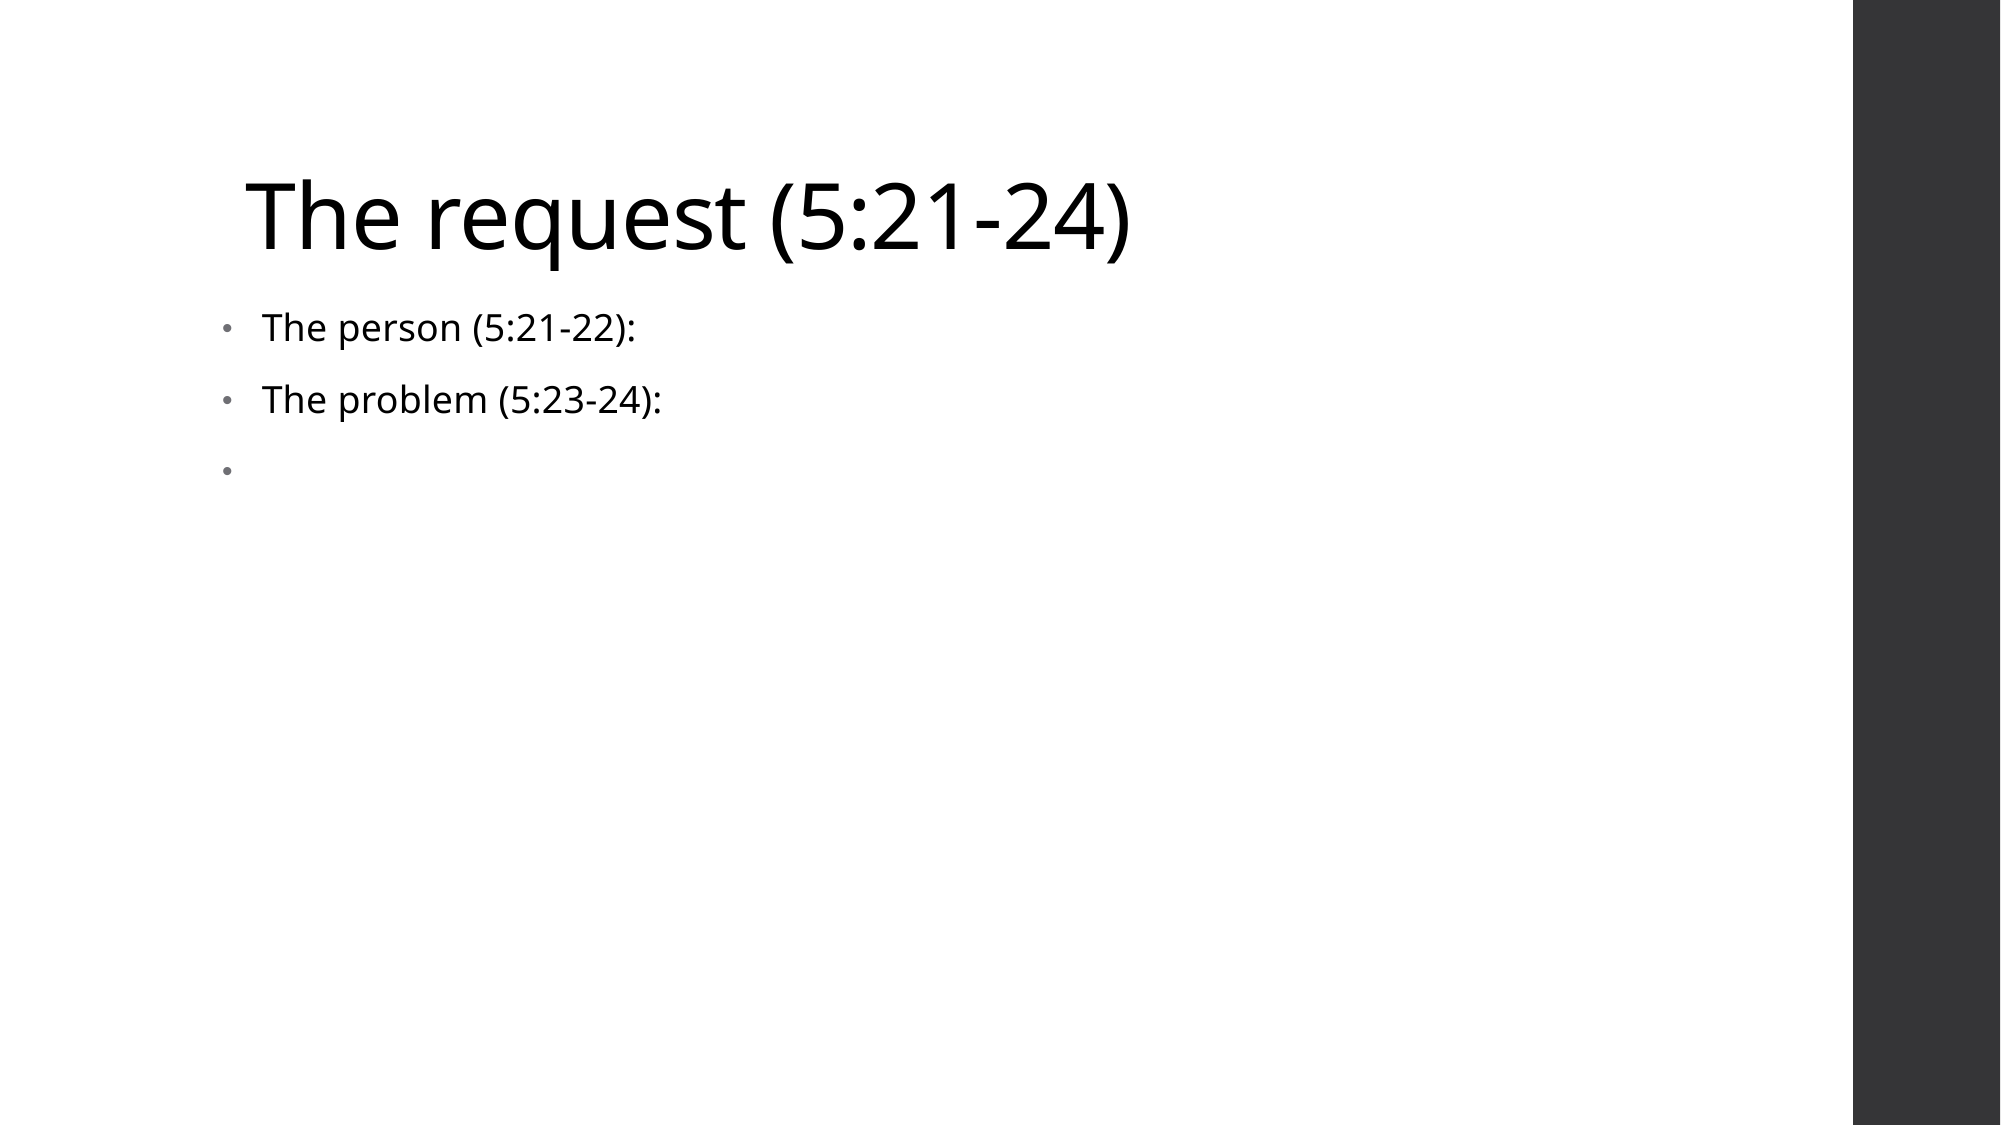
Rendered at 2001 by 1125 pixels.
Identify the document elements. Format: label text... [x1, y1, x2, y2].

list The person (5:21-22): The problem (5:23-24): [206, 299, 1617, 1014]
title The request (5:21-24) [206, 60, 1797, 278]
